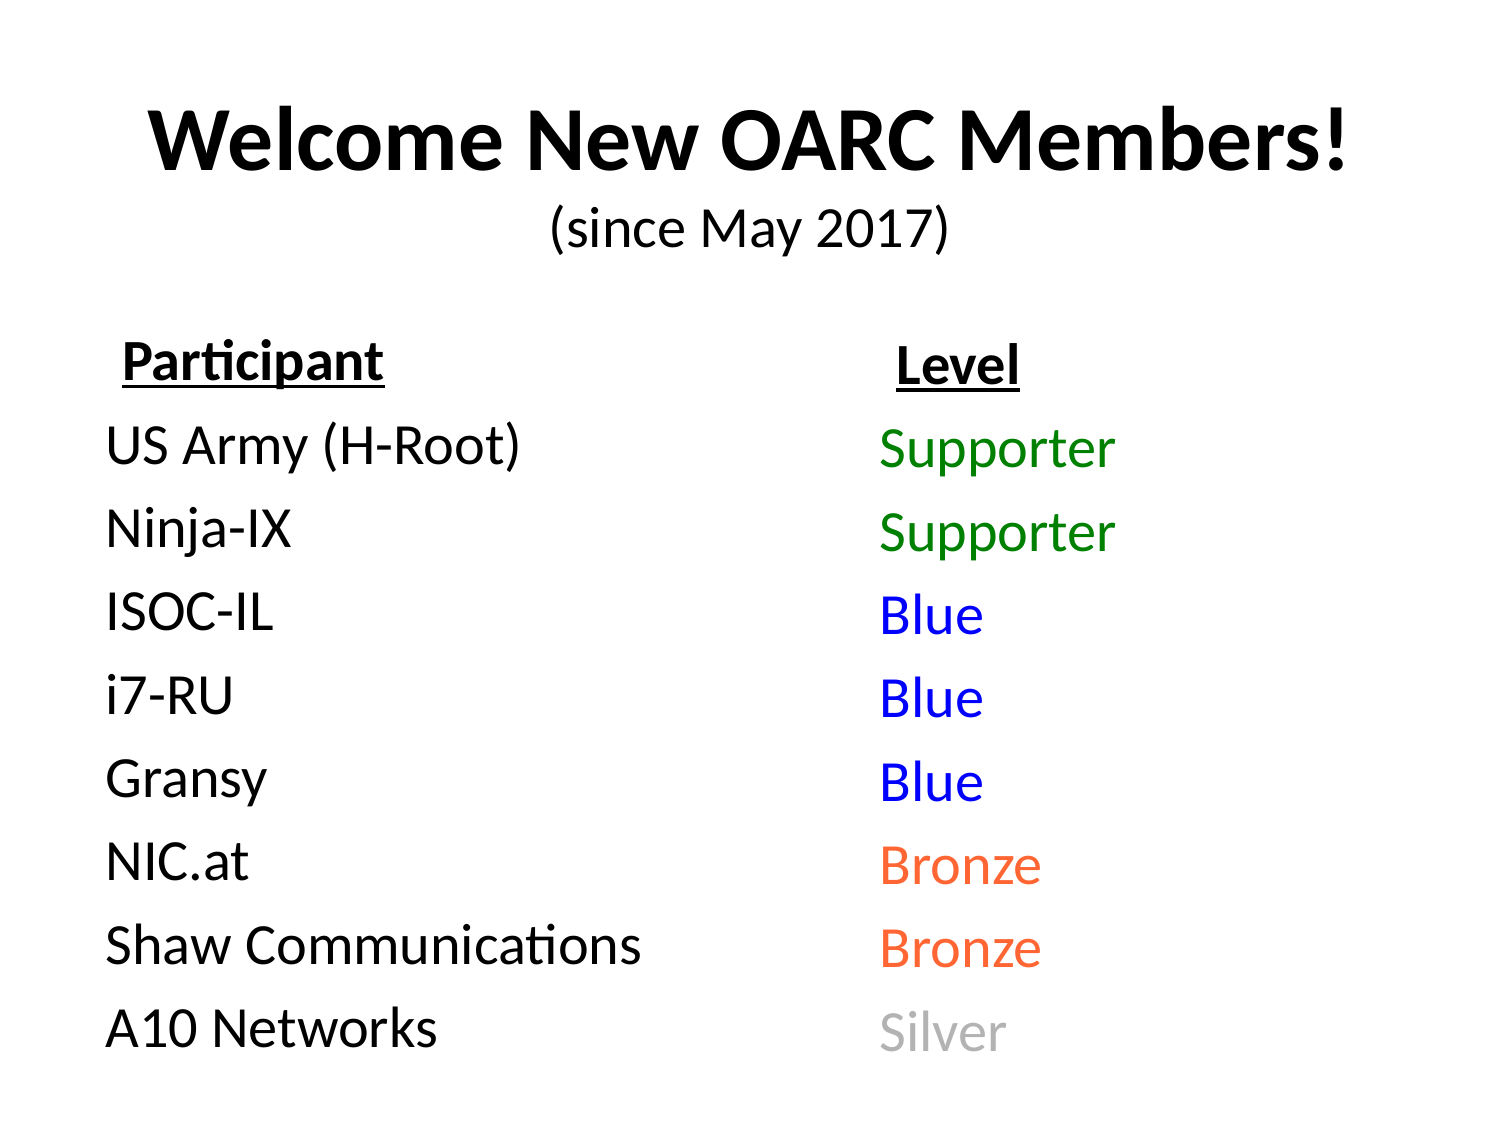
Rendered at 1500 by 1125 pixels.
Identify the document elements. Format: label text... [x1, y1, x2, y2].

list Participant US Army (H-Root) Ninja-IX ISOC-IL i7-RU Gransy NIC.at Shaw Communications A10 Networks [50, 314, 861, 1101]
title Welcome New OARC Members! (since May 2017) [75, 12, 1425, 318]
list Level Supporter Supporter Blue Blue Blue Bronze Bronze Silver [861, 318, 1456, 1059]
